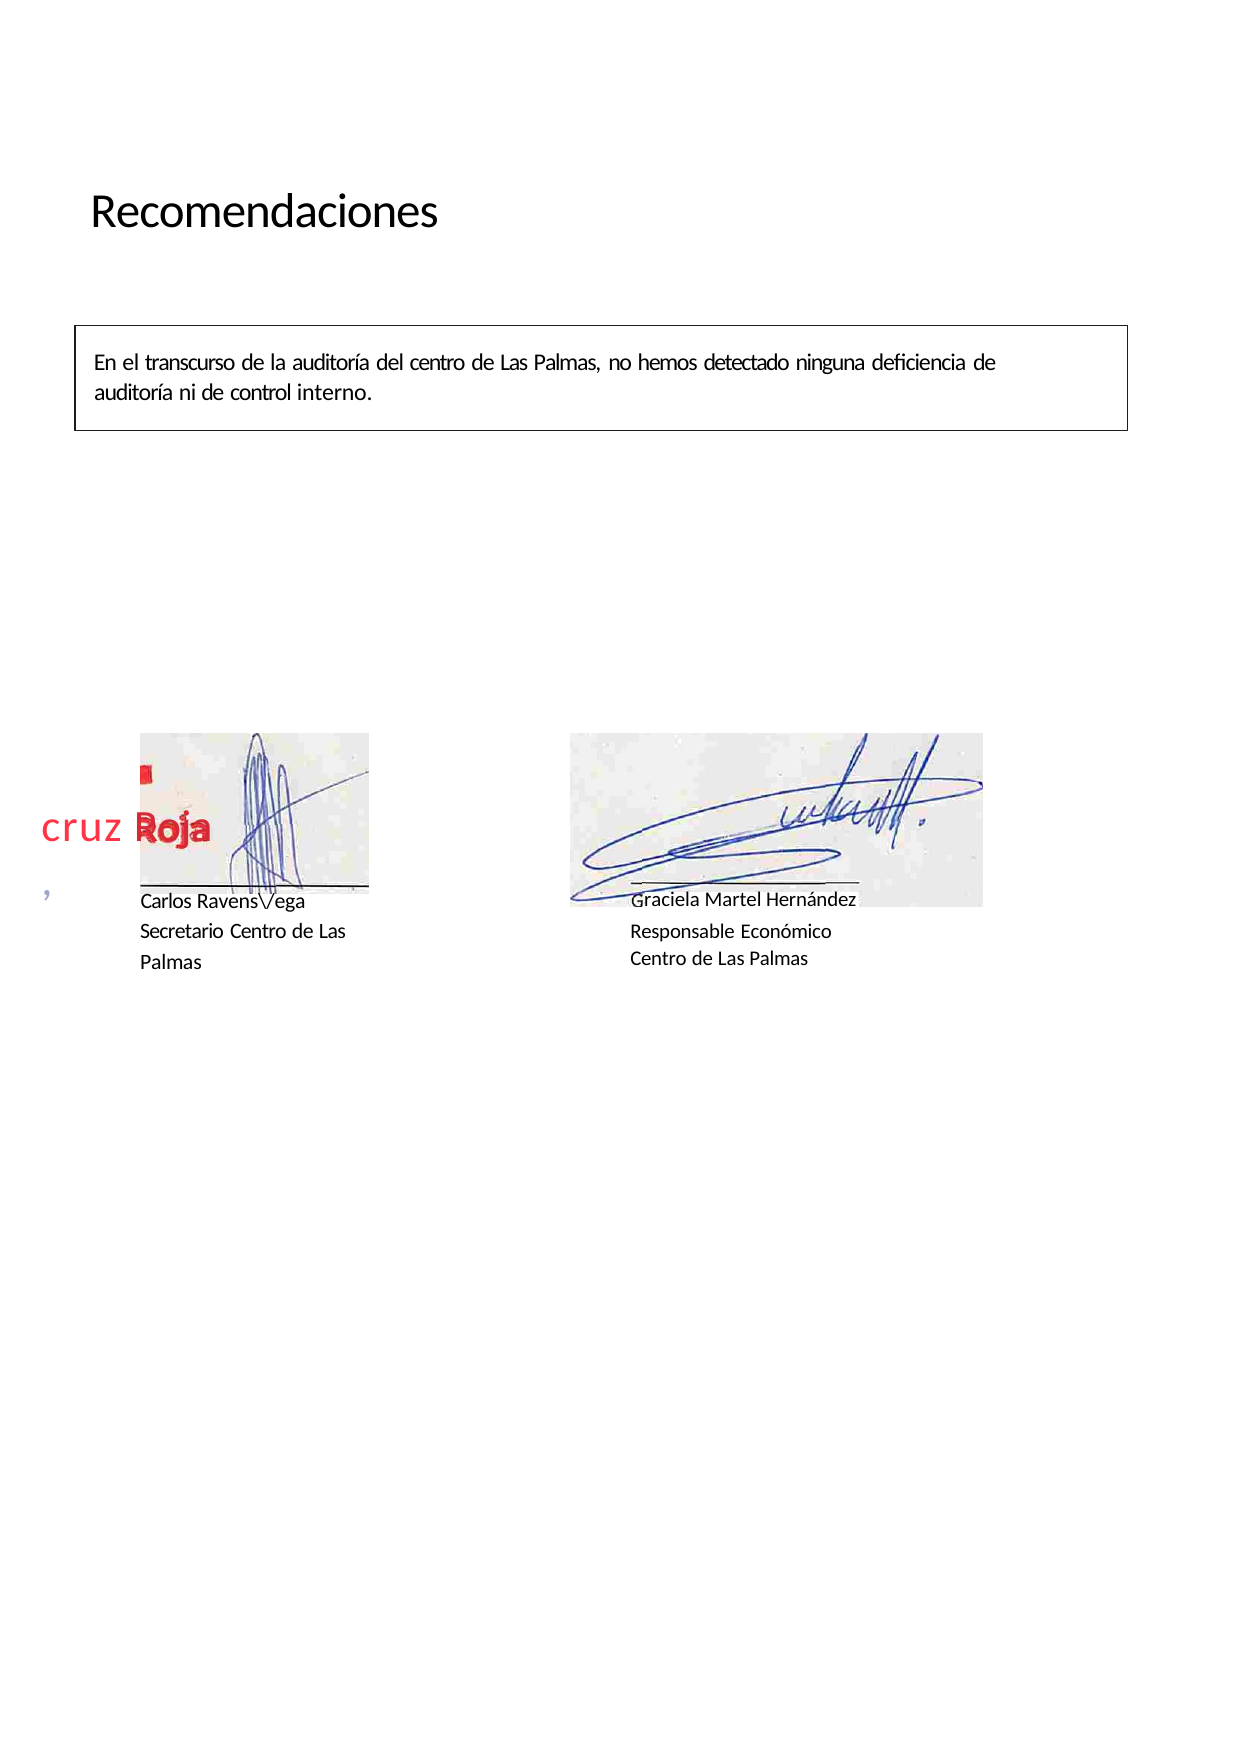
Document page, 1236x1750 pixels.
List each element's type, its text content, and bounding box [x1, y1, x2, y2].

title Recomendaciones [88, 176, 441, 240]
text_box raciela Martel Hernández Responsable Económico Centro de Las Palmas [628, 875, 859, 973]
text_box En el transcurso de la auditoría del centro de Las Palmas, no hemos detectado ninguna deficiencia de auditoría ni de control interno. [75, 325, 1128, 431]
text_box cruz Roja , [39, 794, 258, 853]
text_box Carlos Ravens\/ega Secretario Centro de Las Palmas [137, 877, 349, 977]
